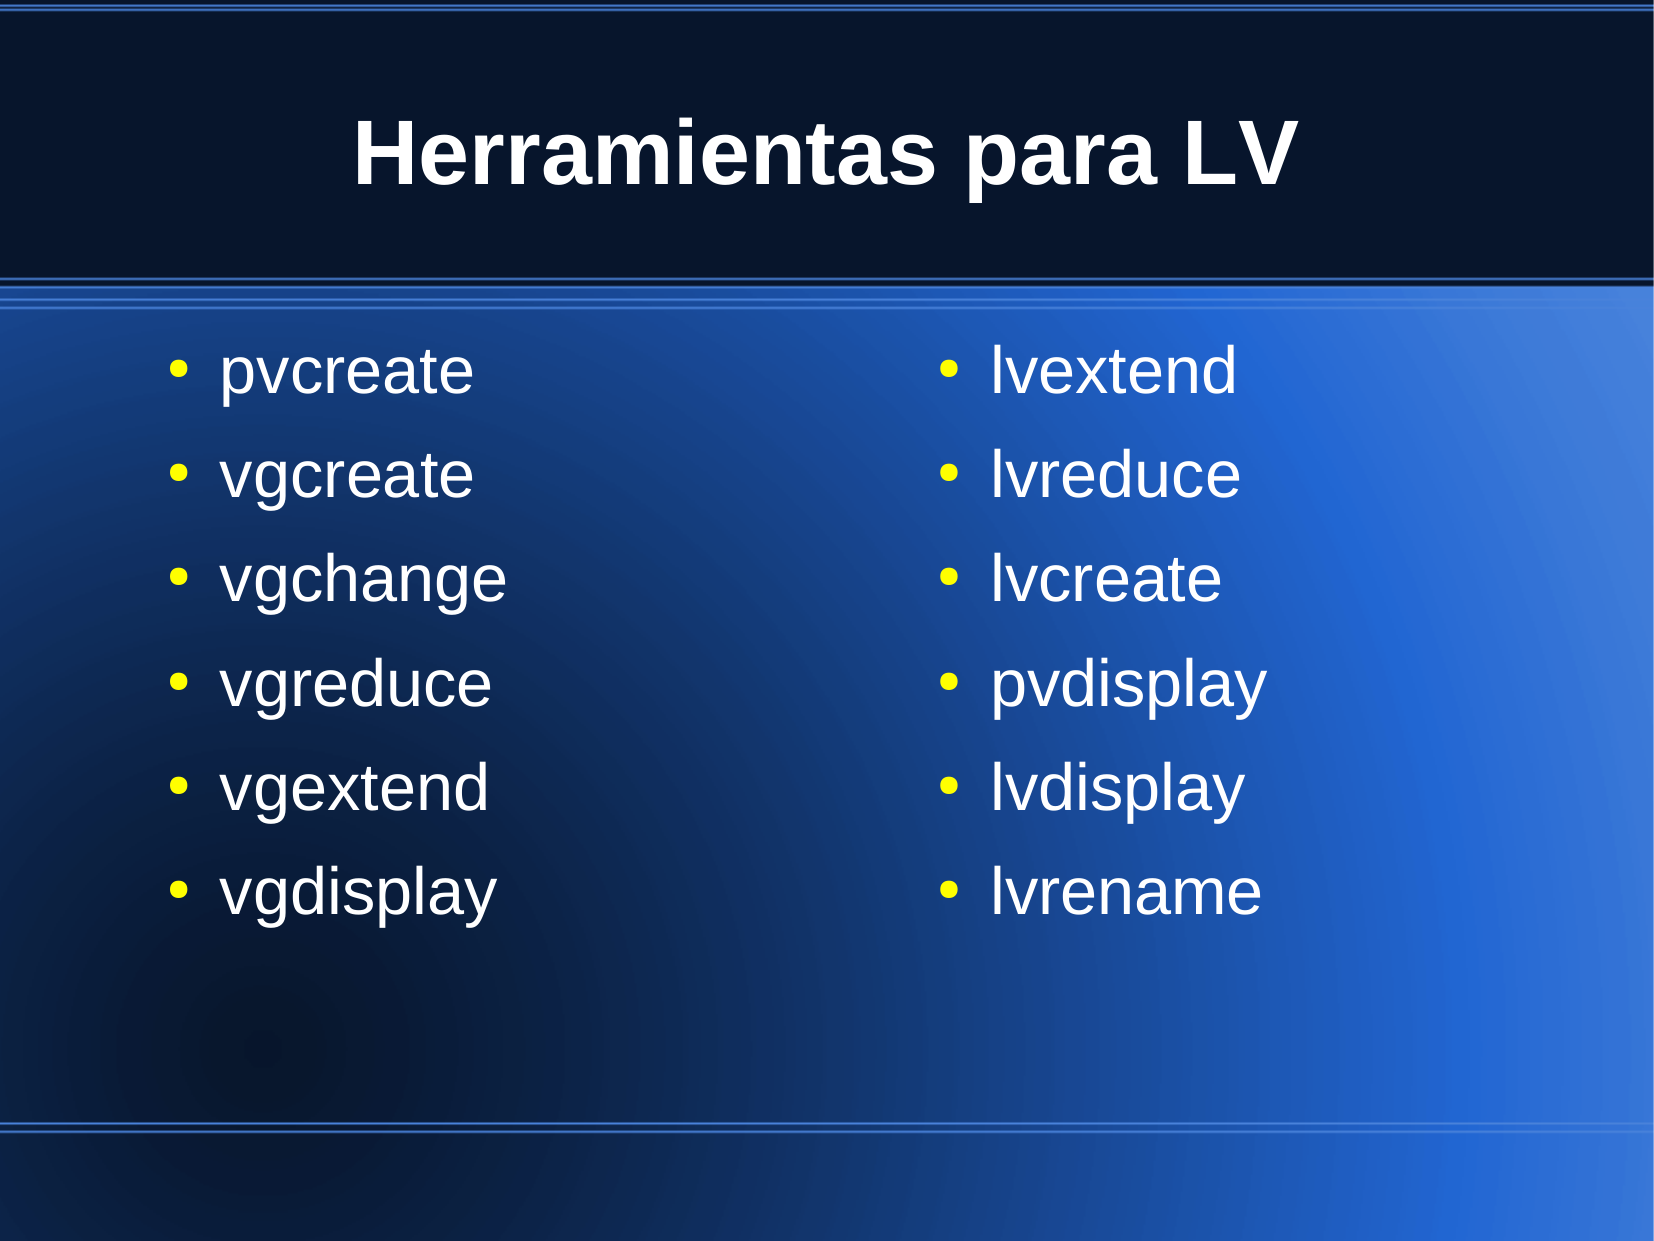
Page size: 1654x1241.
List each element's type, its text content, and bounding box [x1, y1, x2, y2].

picture [0, 0, 1654, 1241]
title Herramientas para LV [82, 49, 1571, 257]
list pvcreate vgcreate vgchange vgreduce vgextend vgdisplay [149, 332, 884, 1175]
list lvextend lvreduce lvcreate pvdisplay lvdisplay lvrename [919, 332, 1654, 1175]
